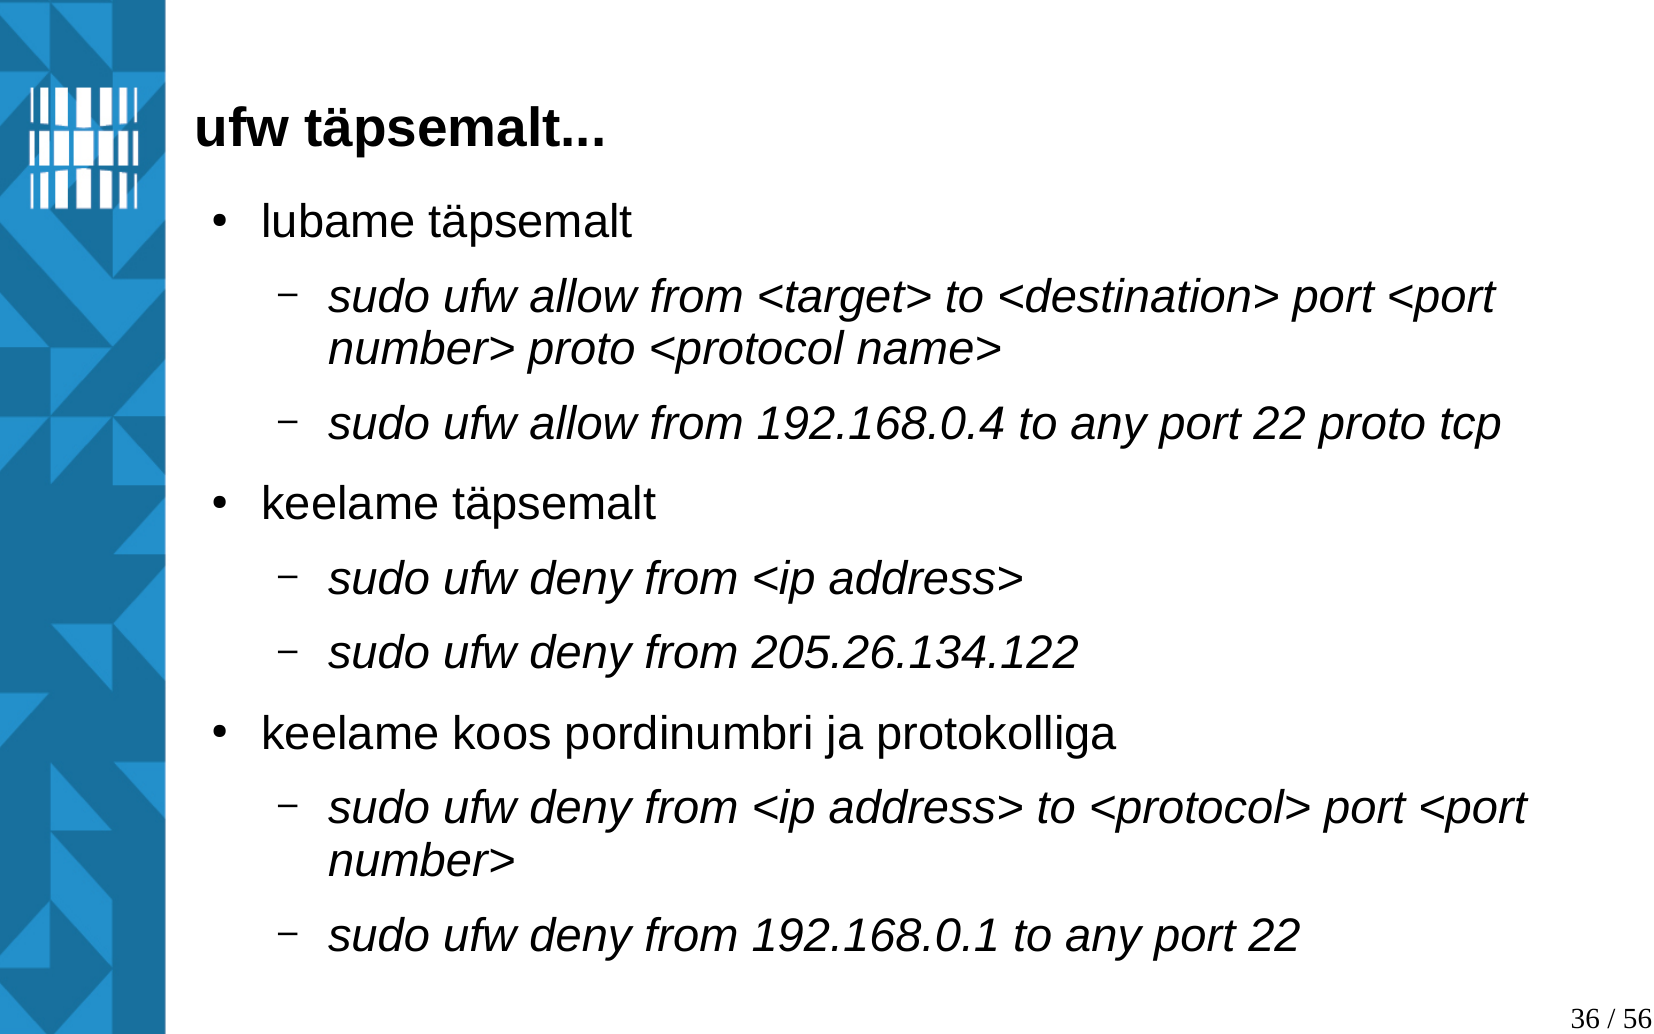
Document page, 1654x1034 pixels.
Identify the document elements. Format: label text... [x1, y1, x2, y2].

list lubame täpsemalt sudo ufw allow from <target> to <destination> port <port number> proto <protocol name> sudo ufw allow from 192.168.0.4 to any port 22 proto tcp keelame täpsemalt sudo ufw deny from <ip address> sudo ufw deny from 205.26.134.122 keelame koos pordinumbri ja protokolliga sudo ufw deny from <ip address> to <protocol> port <port number> sudo ufw deny from 192.168.0.1 to any port 22 [194, 194, 1625, 962]
title ufw täpsemalt... [194, 41, 1625, 194]
